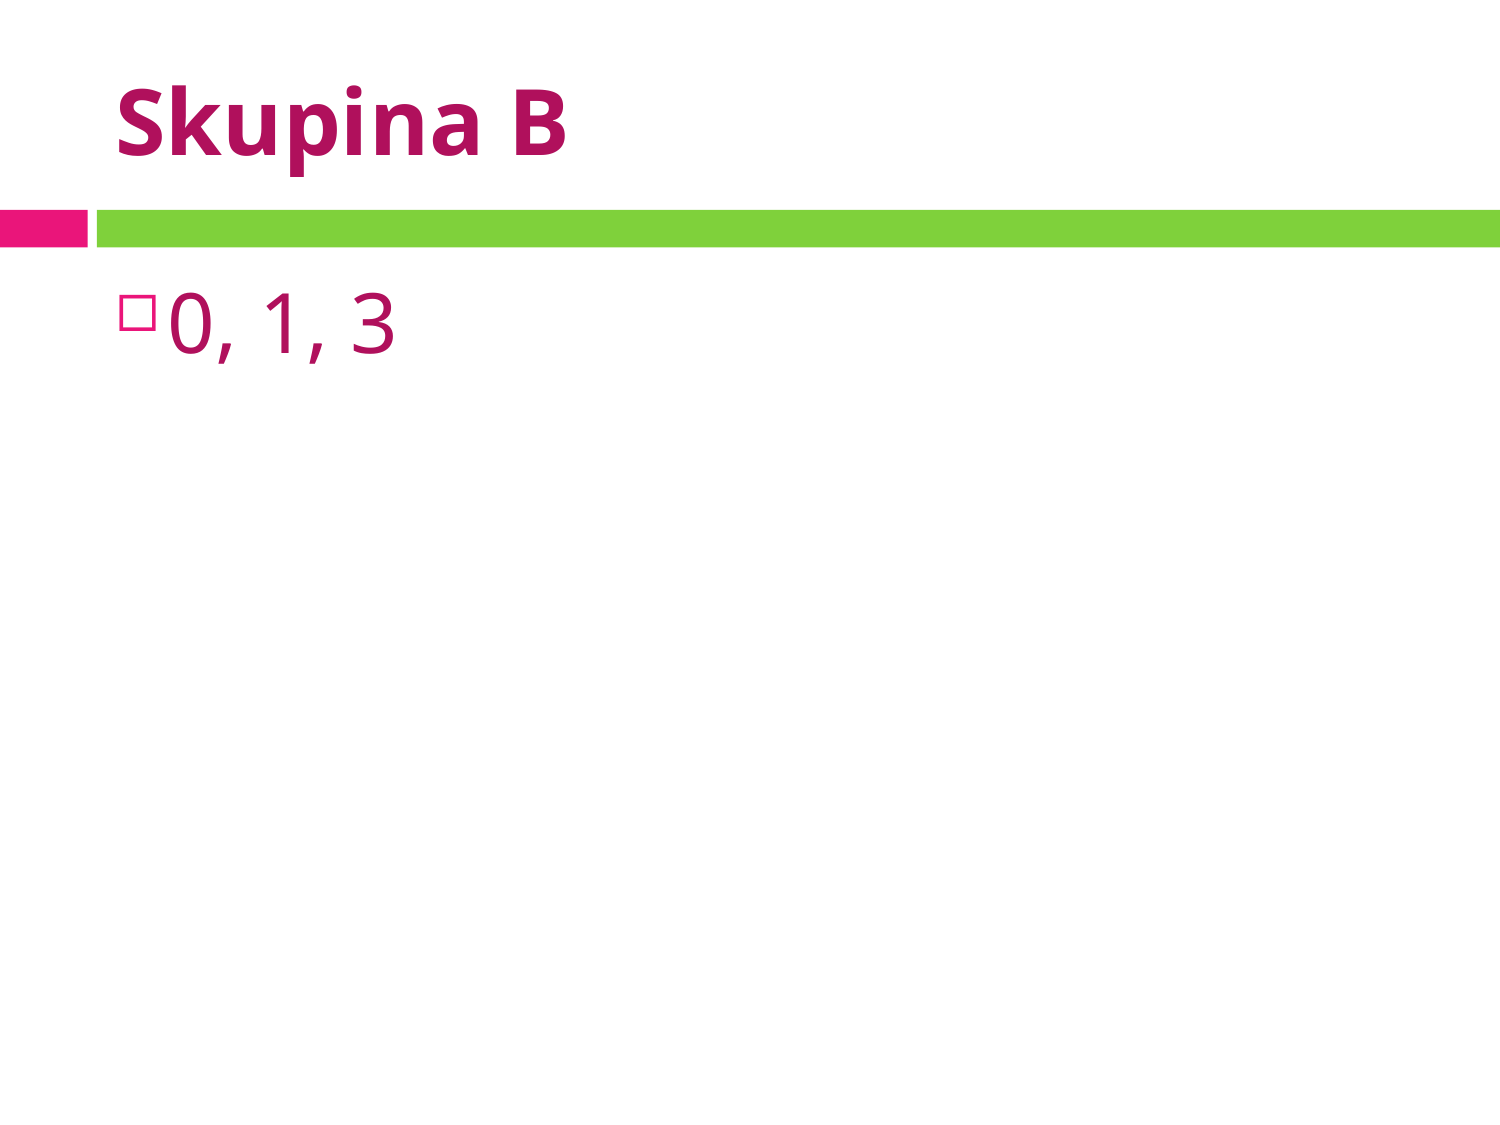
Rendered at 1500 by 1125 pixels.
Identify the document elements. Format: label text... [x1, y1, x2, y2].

title Skupina B [100, 37, 1438, 201]
list 0, 1, 3 [100, 262, 1438, 1001]
